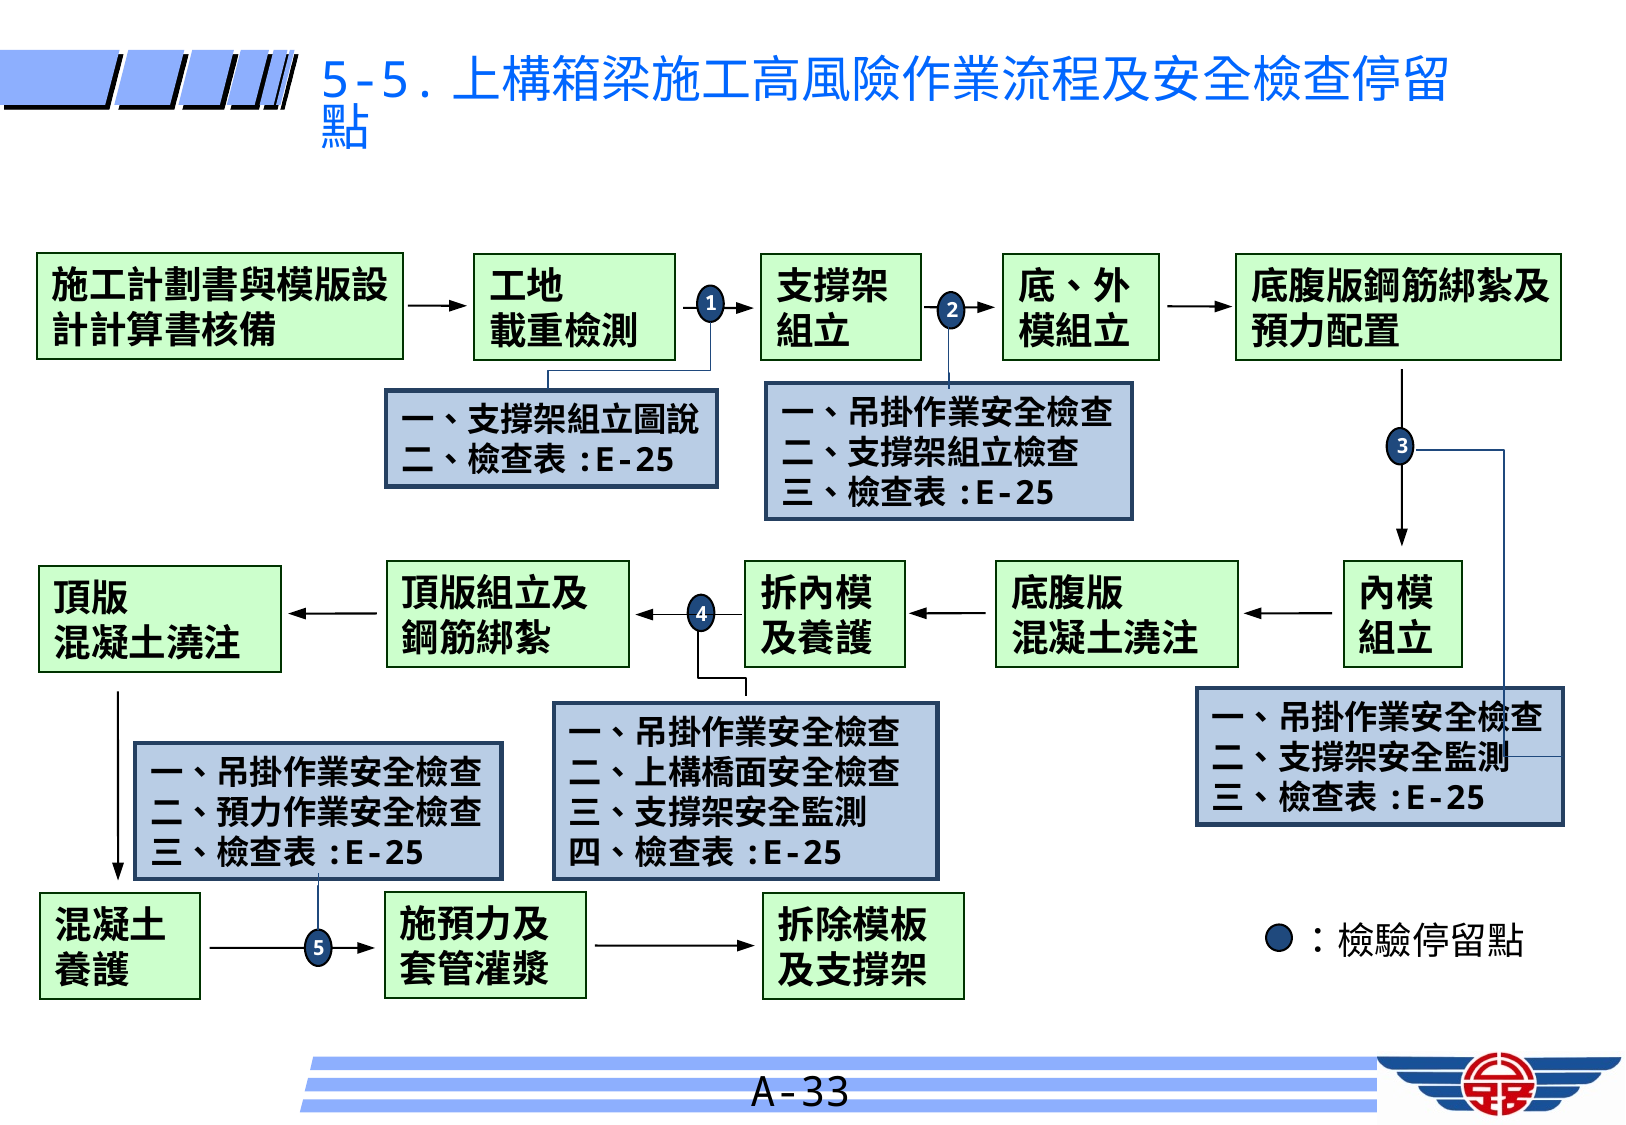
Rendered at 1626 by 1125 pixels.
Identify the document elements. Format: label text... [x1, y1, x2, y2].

text_box 拆內模 及養護 [745, 560, 905, 668]
text_box 混凝土 養護 [40, 892, 200, 999]
text_box [940, 292, 962, 299]
text_box 5 [297, 937, 333, 966]
text_box 3 [1381, 436, 1416, 464]
text_box 一、吊掛作業安全檢查 二、支撐架組立檢查 三、檢查表:E-25 [765, 382, 1133, 520]
text_box 施預力及套管灌漿 [384, 891, 586, 998]
text_box 一、支撐架組立圖說二、檢查表:E-25 [385, 390, 717, 487]
text_box 一、吊掛作業安全檢查 二、預力作業安全檢查 三、檢查表:E-25 [135, 743, 502, 880]
text_box [1266, 924, 1284, 951]
text_box 底腹版鋼筋綁紮及預力配置 [1236, 253, 1562, 361]
text_box 底、外模組立 [1003, 253, 1159, 361]
text_box ：檢驗停留點 [1284, 909, 1554, 970]
text_box 頂版組立及 鋼筋綁紮 [386, 560, 629, 668]
text_box [699, 285, 722, 293]
text_box 頂版 混凝土澆注 [39, 566, 282, 673]
text_box 工地 載重檢測 [474, 253, 676, 361]
text_box [1389, 428, 1411, 436]
text_box 內模 組立 [1344, 560, 1463, 668]
text_box 5-5.上構箱梁施工高風險作業流程及安全檢查停留點 [305, 51, 1511, 163]
text_box 一、吊掛作業安全檢查 二、支撐架安全監測 三、檢查表:E-25 [1505, 688, 1563, 756]
text_box 底腹版 混凝土澆注 [996, 561, 1239, 668]
text_box 一、吊掛作業安全檢查 二、支撐架安全監測 三、檢查表:E-25 [1196, 688, 1563, 825]
text_box [307, 929, 329, 937]
text_box 支撐架組立 [761, 253, 921, 361]
text_box 一、吊掛作業安全檢查 二、上構橋面安全檢查 三、支撐架安全監測 四、檢查表:E-25 [553, 702, 938, 880]
text_box 4 [680, 603, 715, 632]
text_box 2 [931, 299, 966, 328]
text_box 1 [689, 293, 725, 322]
text_box 拆除模板及支撐架 [762, 892, 964, 999]
text_box 施工計劃書與模版設計計算書核備 [36, 252, 403, 359]
text_box [689, 594, 713, 603]
